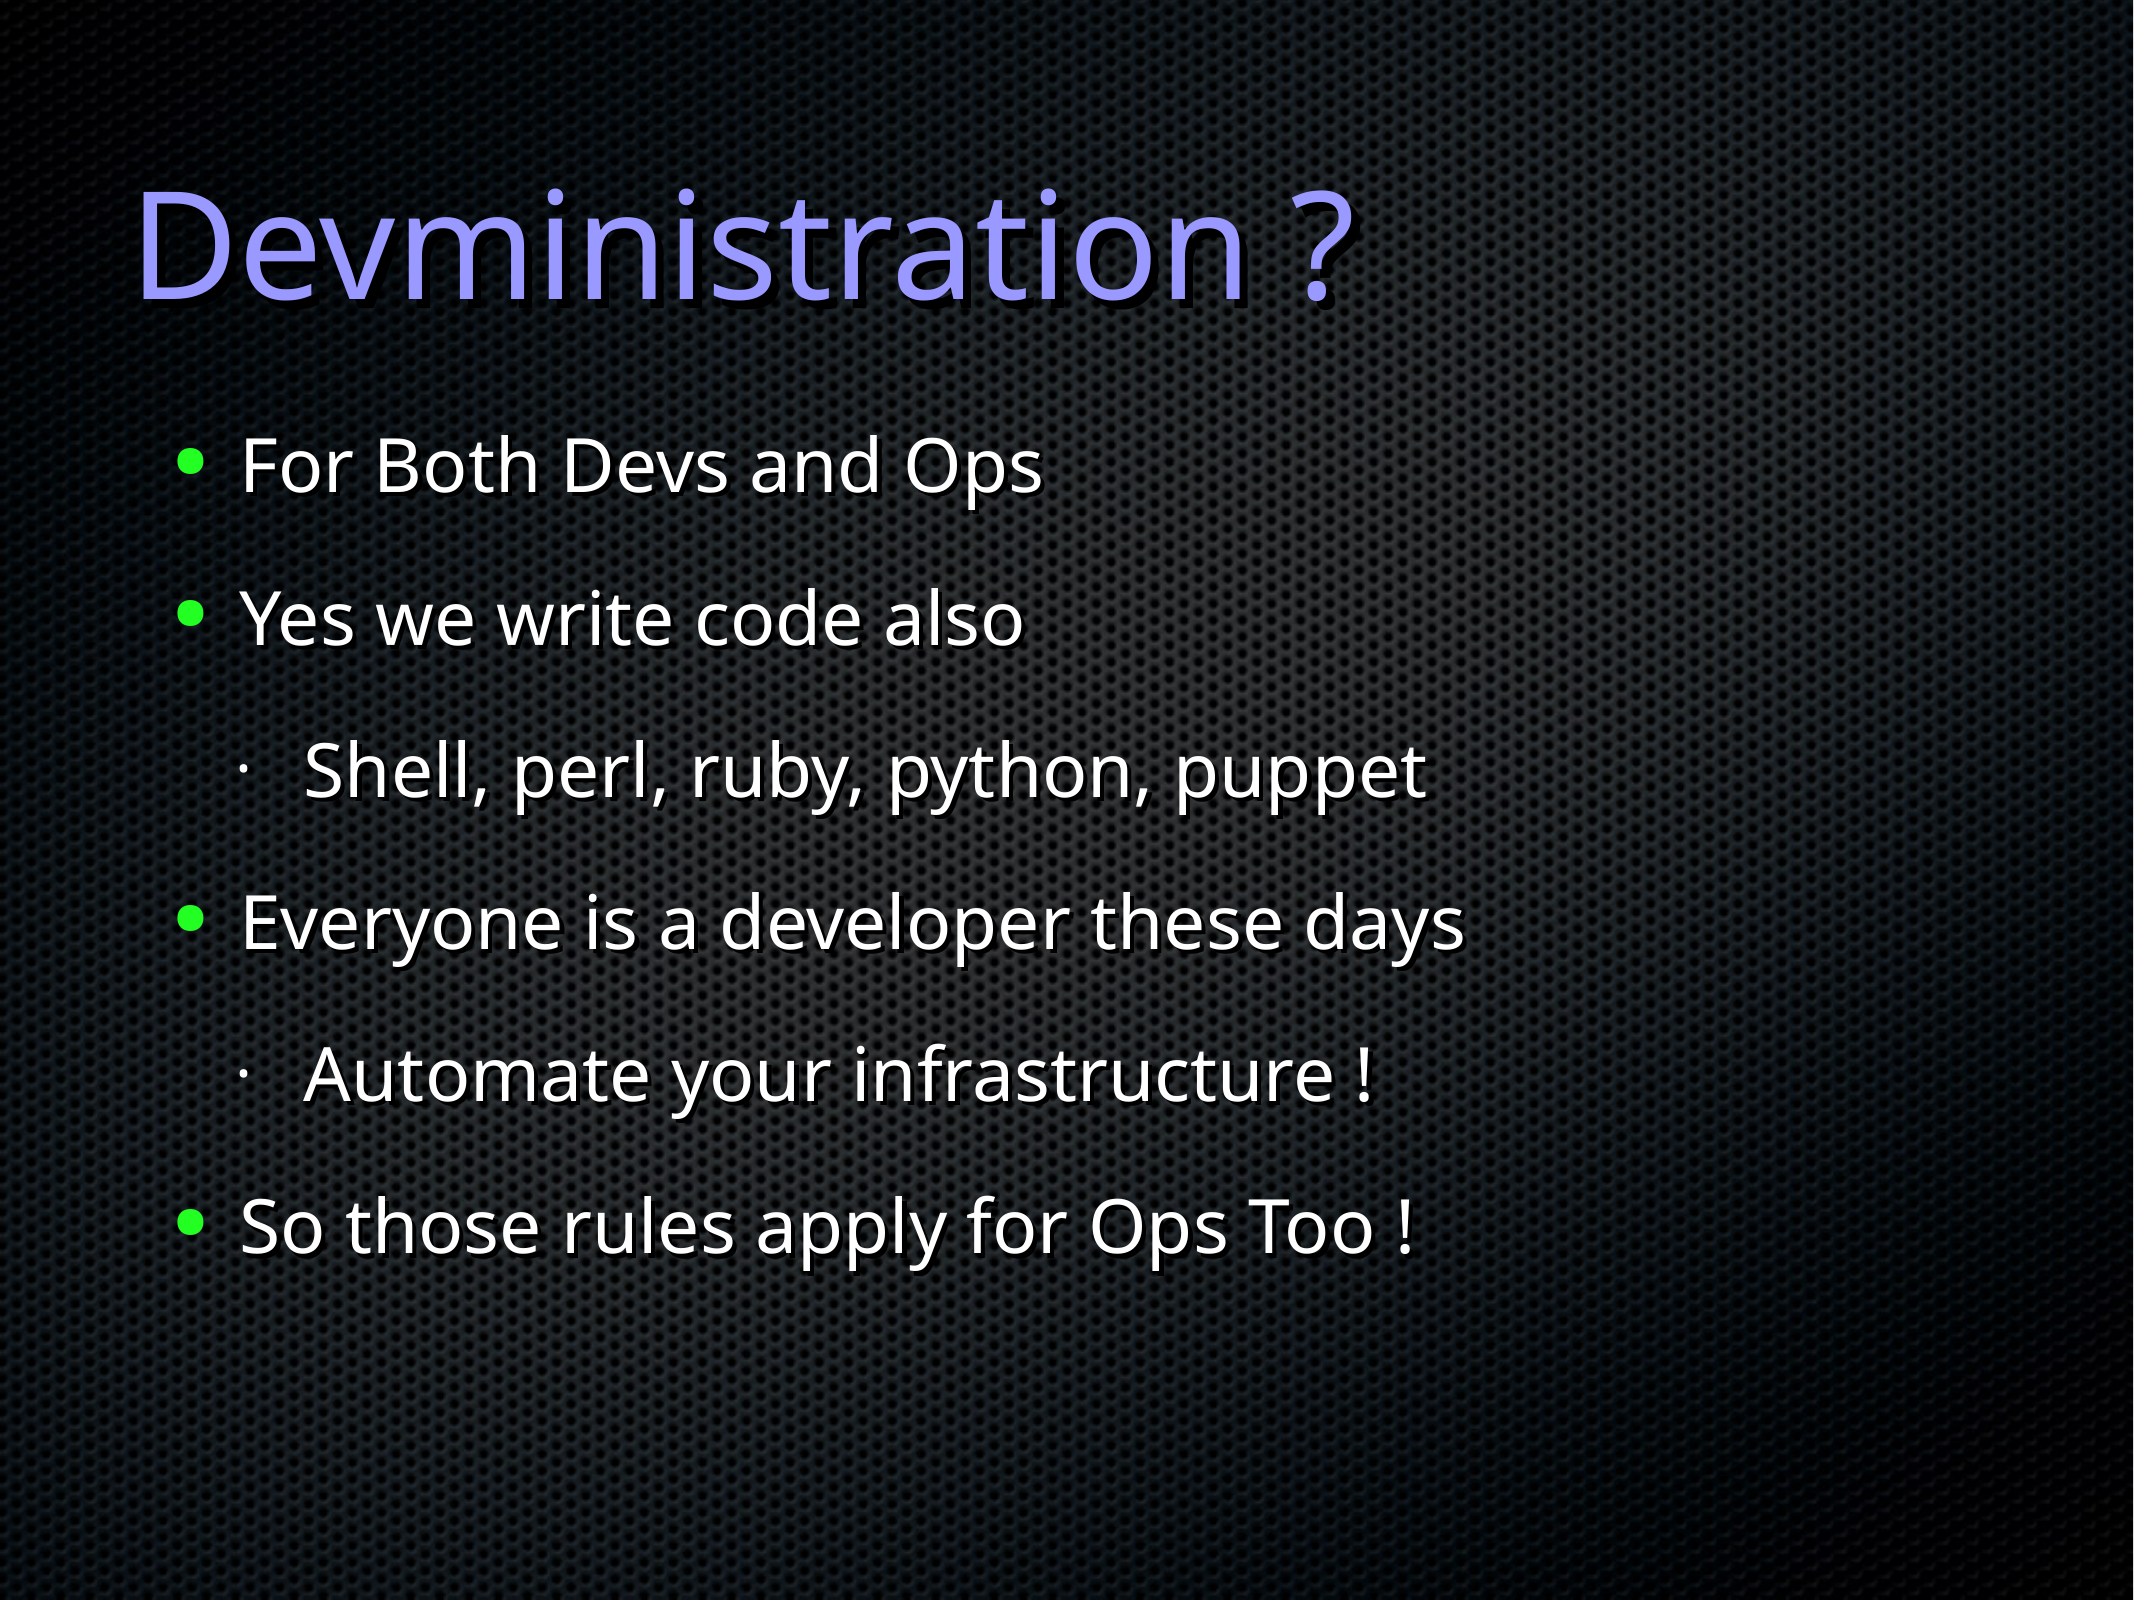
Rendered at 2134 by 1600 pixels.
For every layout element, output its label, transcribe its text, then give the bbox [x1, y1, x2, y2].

list For Both Devs and Ops Yes we write code also Shell, perl, ruby, python, puppet Everyone is a developer these days Automate your infrastructure ! So those rules apply for Ops Too ! [172, 412, 1951, 1521]
picture [0, 0, 2134, 1600]
title Devministration ? [129, 49, 2005, 435]
